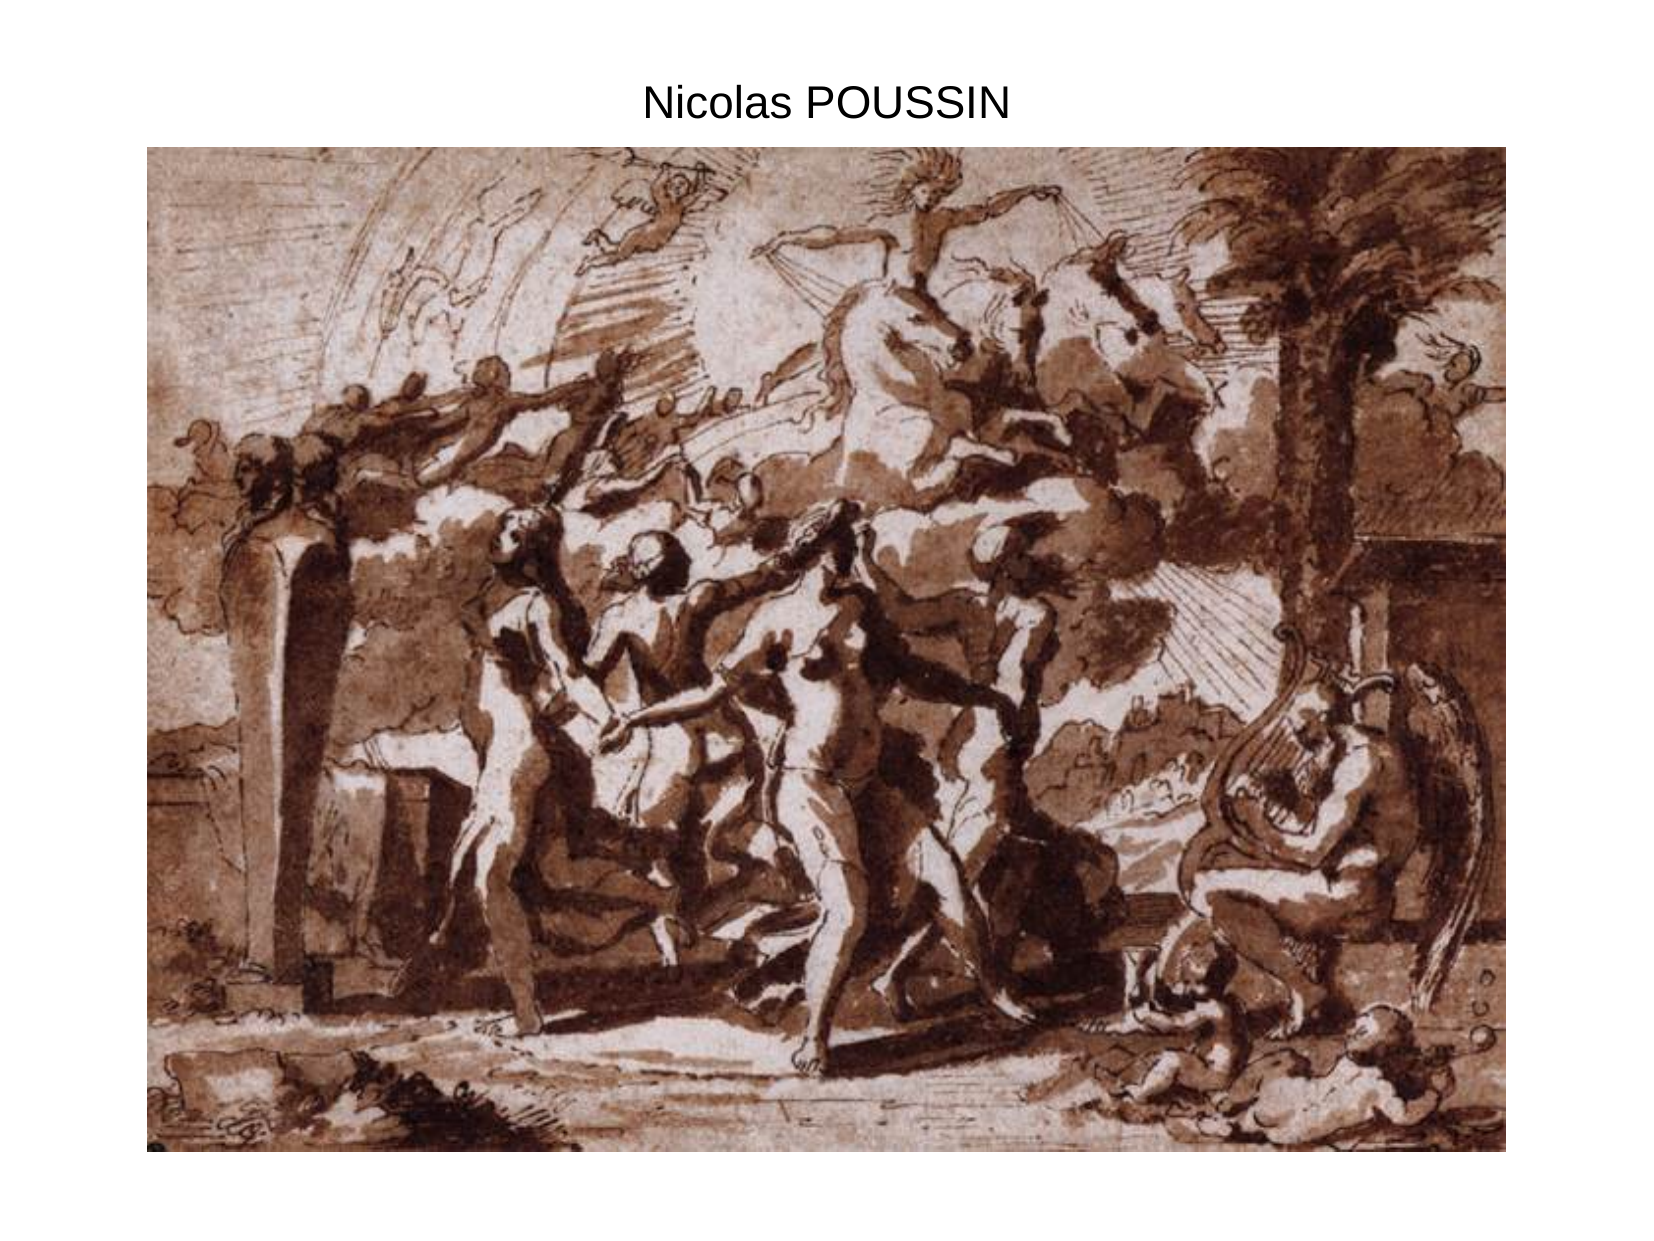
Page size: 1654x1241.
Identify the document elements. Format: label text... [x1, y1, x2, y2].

picture [147, 147, 1506, 1152]
title Nicolas POUSSIN [82, 56, 1571, 148]
